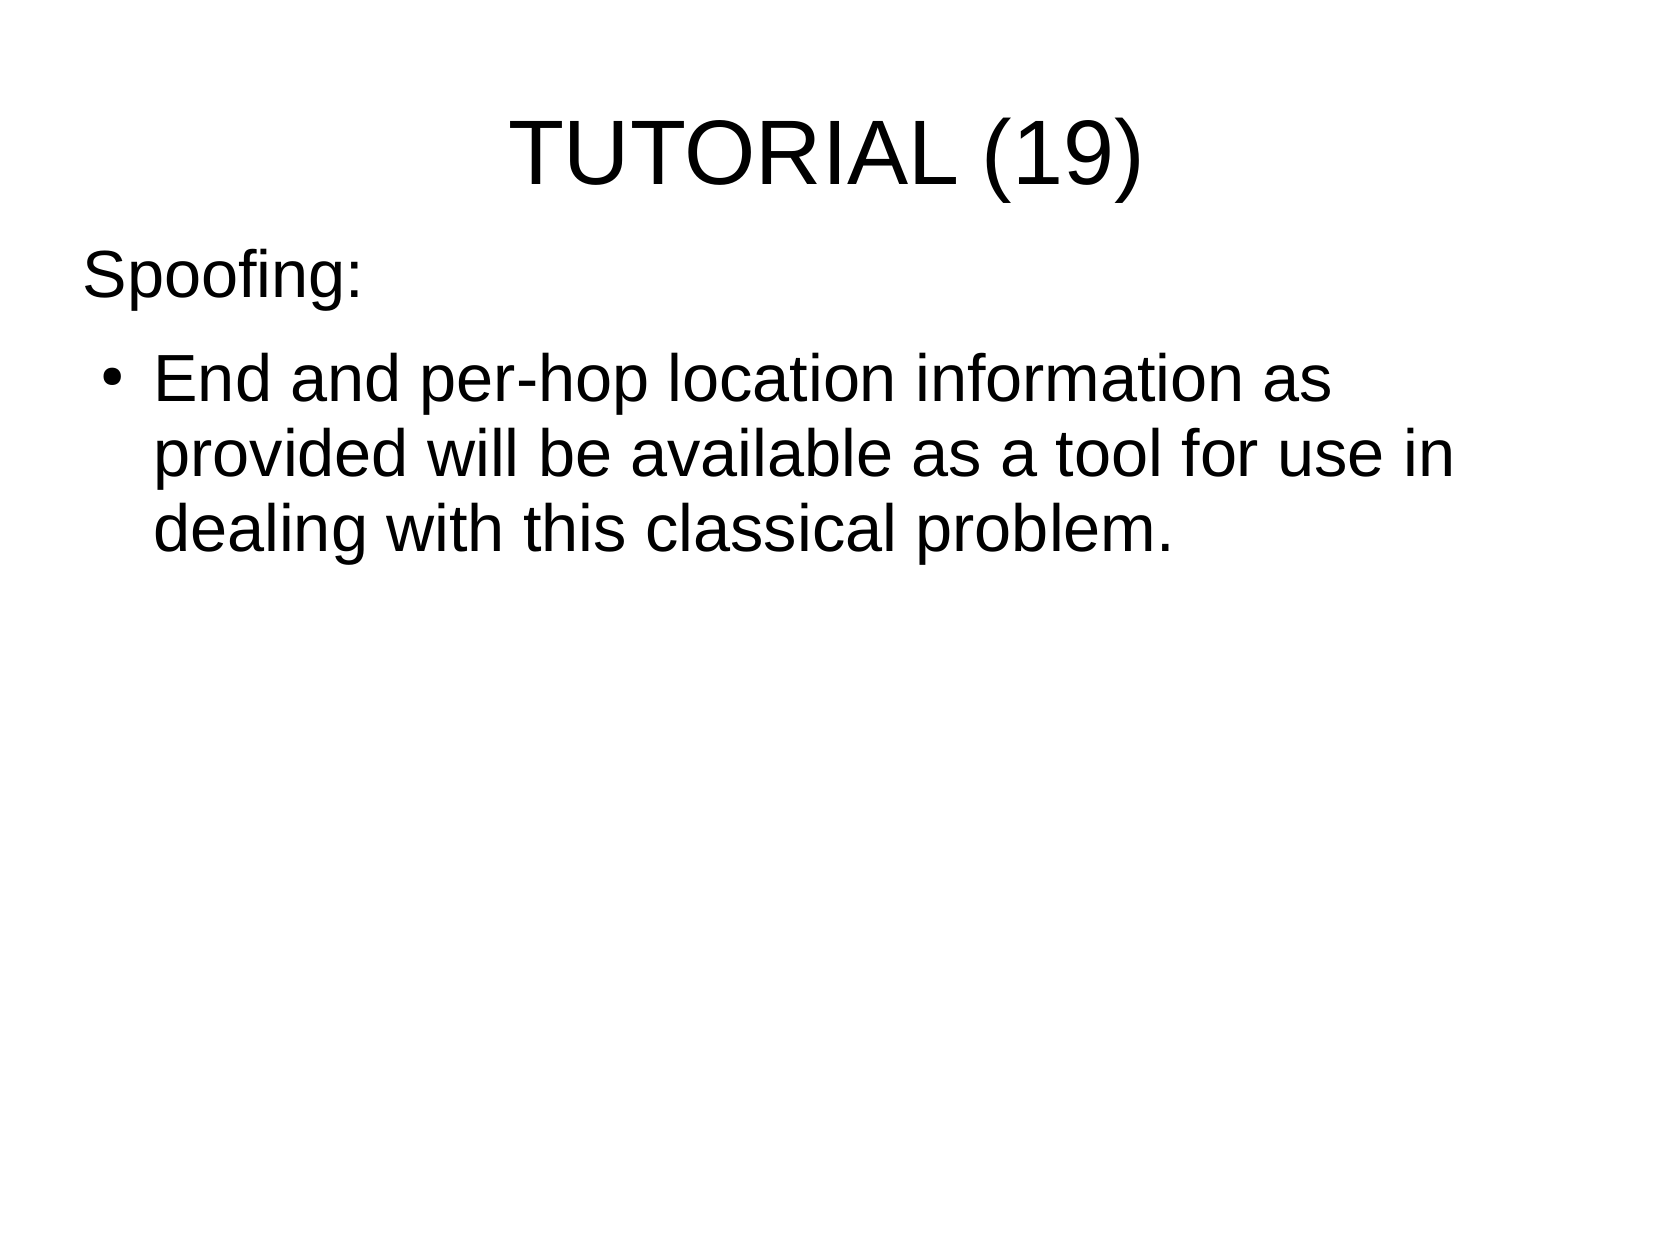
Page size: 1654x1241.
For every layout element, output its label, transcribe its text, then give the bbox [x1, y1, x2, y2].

list Spoofing: End and per-hop location information as provided will be available as a tool for use in dealing with this classical problem. [82, 237, 1571, 1041]
title TUTORIAL (19) [82, 56, 1571, 237]
